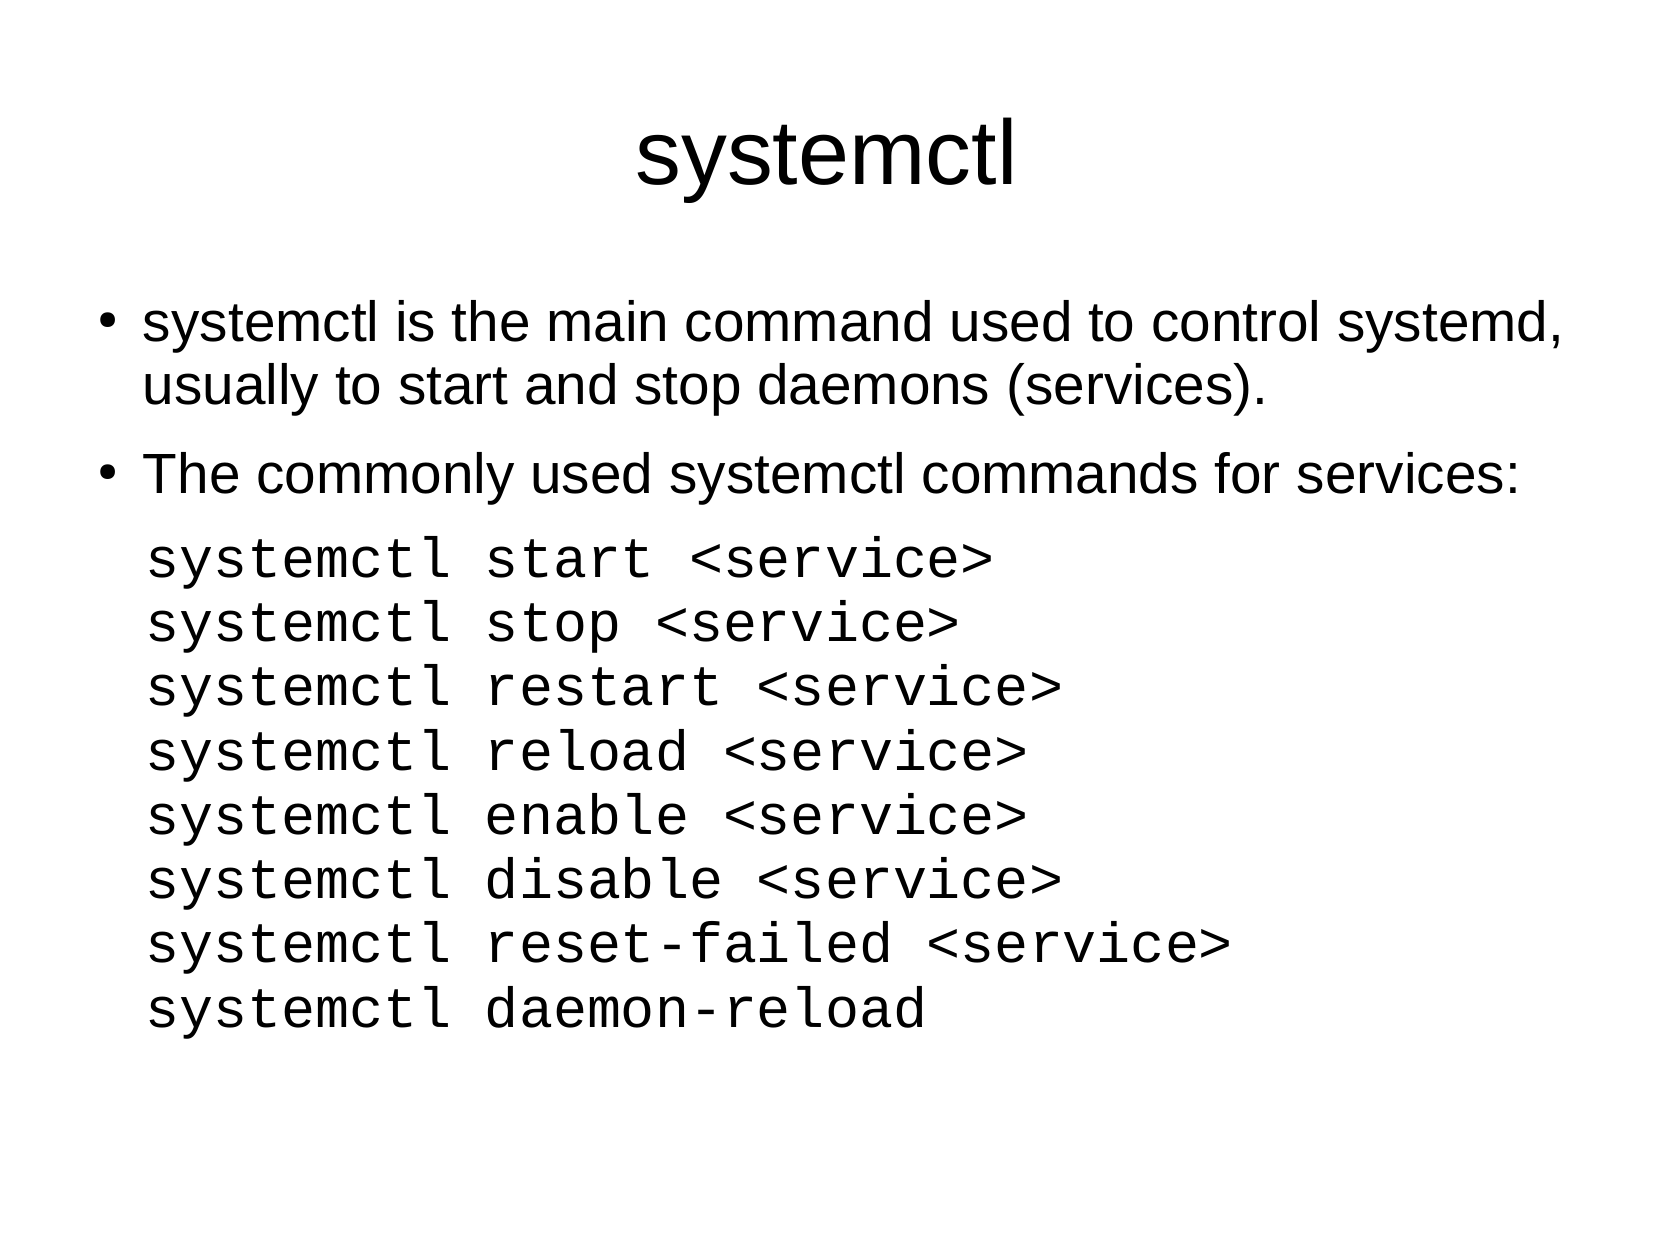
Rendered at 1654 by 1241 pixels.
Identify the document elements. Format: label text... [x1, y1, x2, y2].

title systemctl [82, 49, 1571, 257]
list systemctl is the main command used to control systemd, usually to start and stop daemons (services). The commonly used systemctl commands for services: systemctl start <service> systemctl stop <service> systemctl restart <service> systemctl reload <service> systemctl enable <service> systemctl disable <service> systemctl reset-failed <service> systemctl daemon-reload [82, 290, 1571, 1134]
